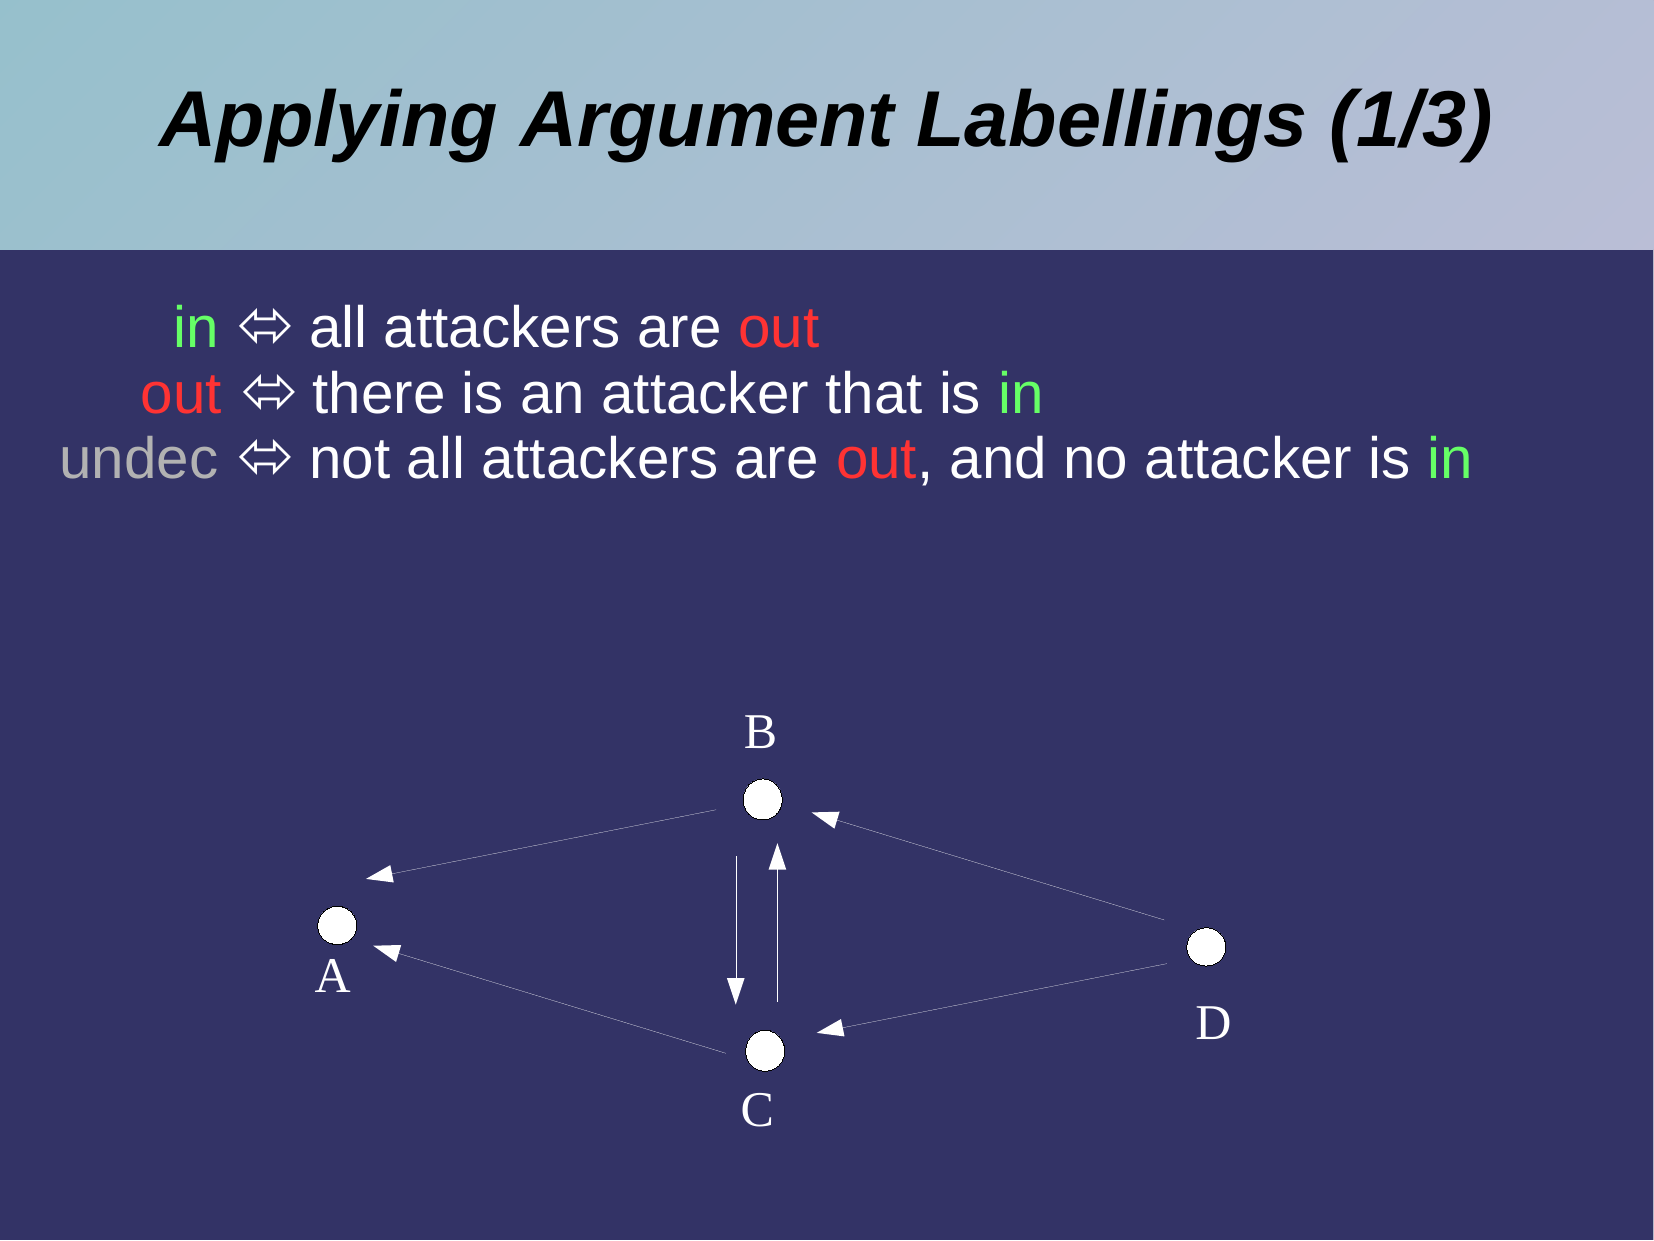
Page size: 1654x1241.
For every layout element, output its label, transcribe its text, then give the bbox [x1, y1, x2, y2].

text_box B [744, 704, 799, 793]
text_box A [314, 948, 361, 1055]
text_box [743, 778, 783, 820]
text_box C [740, 1081, 791, 1188]
text_box D [1195, 994, 1241, 1077]
text_box in  all attackers are out out  there is an attacker that is in undec  not all attackers are out, and no attacker is in [59, 295, 1595, 511]
title Applying Argument Labellings (1/3) [0, 15, 1654, 223]
text_box [745, 1030, 785, 1072]
text_box [317, 906, 357, 945]
text_box [1186, 927, 1226, 967]
